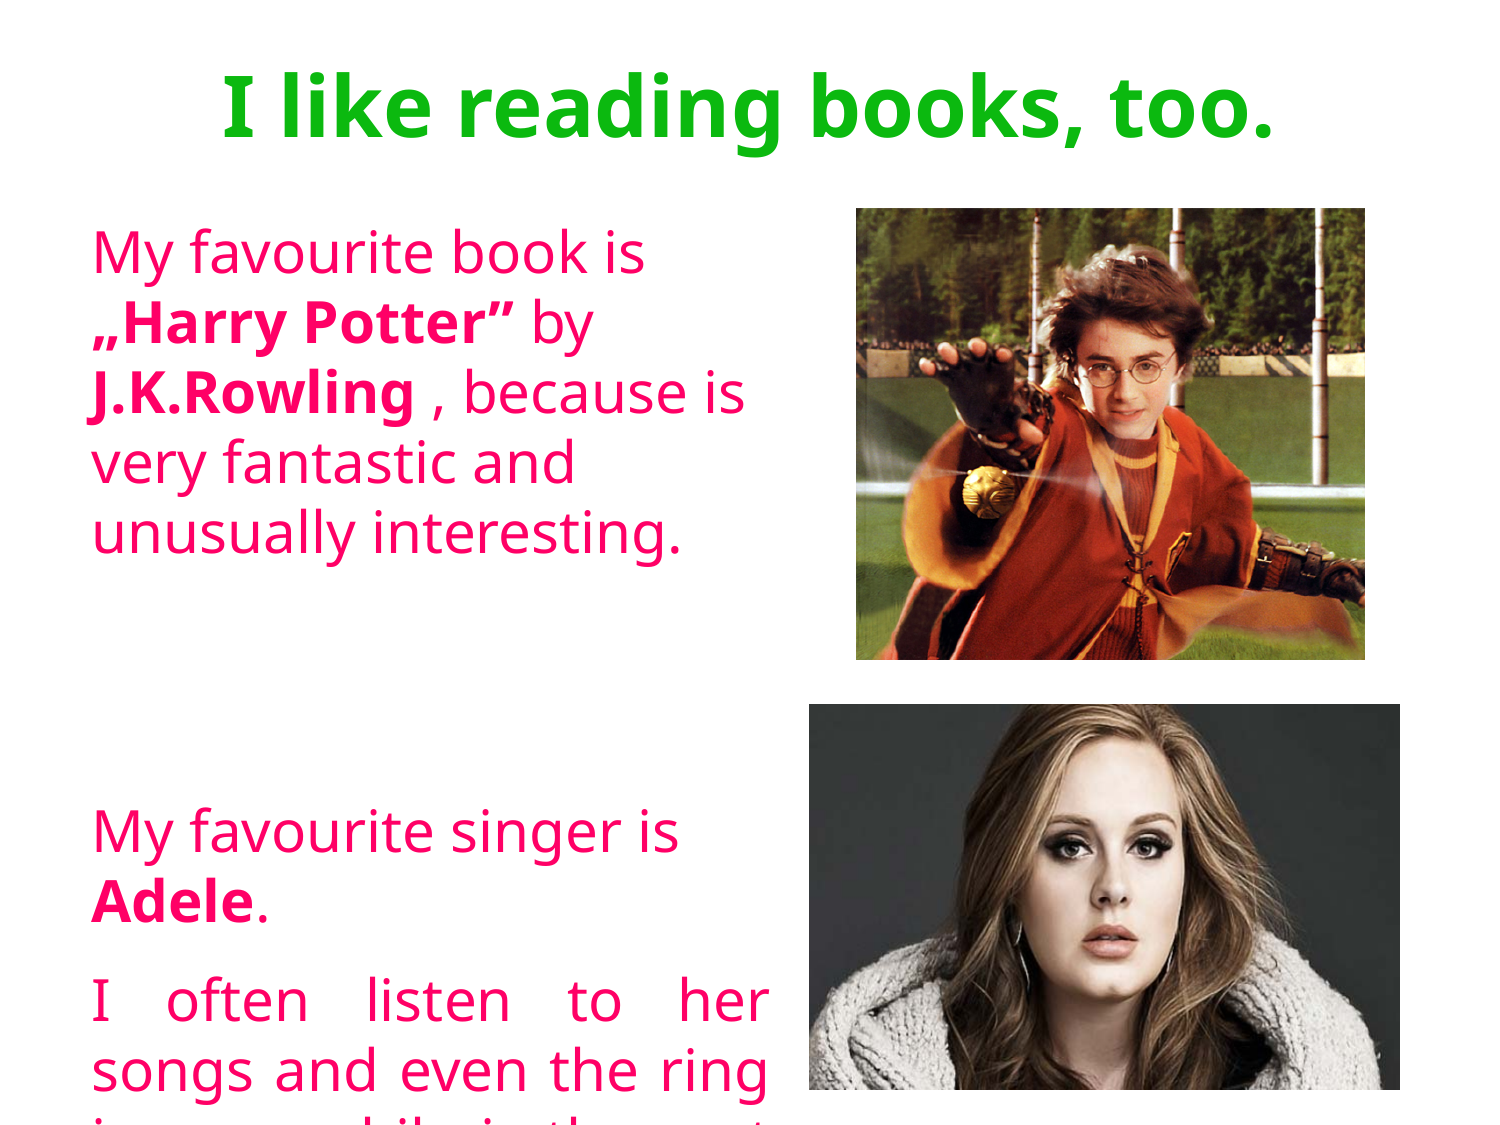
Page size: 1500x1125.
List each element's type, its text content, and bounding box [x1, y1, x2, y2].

picture [856, 208, 1365, 660]
title I like reading books, too. [75, 45, 1425, 233]
list My favourite book is „Harry Potter” by J.K.Rowling , because is very fantastic and unusually interesting. My favourite singer is Adele. I often listen to her songs and even the ring in my mobile is the part of the Adele’s song. [76, 208, 786, 1125]
picture [809, 704, 1400, 1090]
